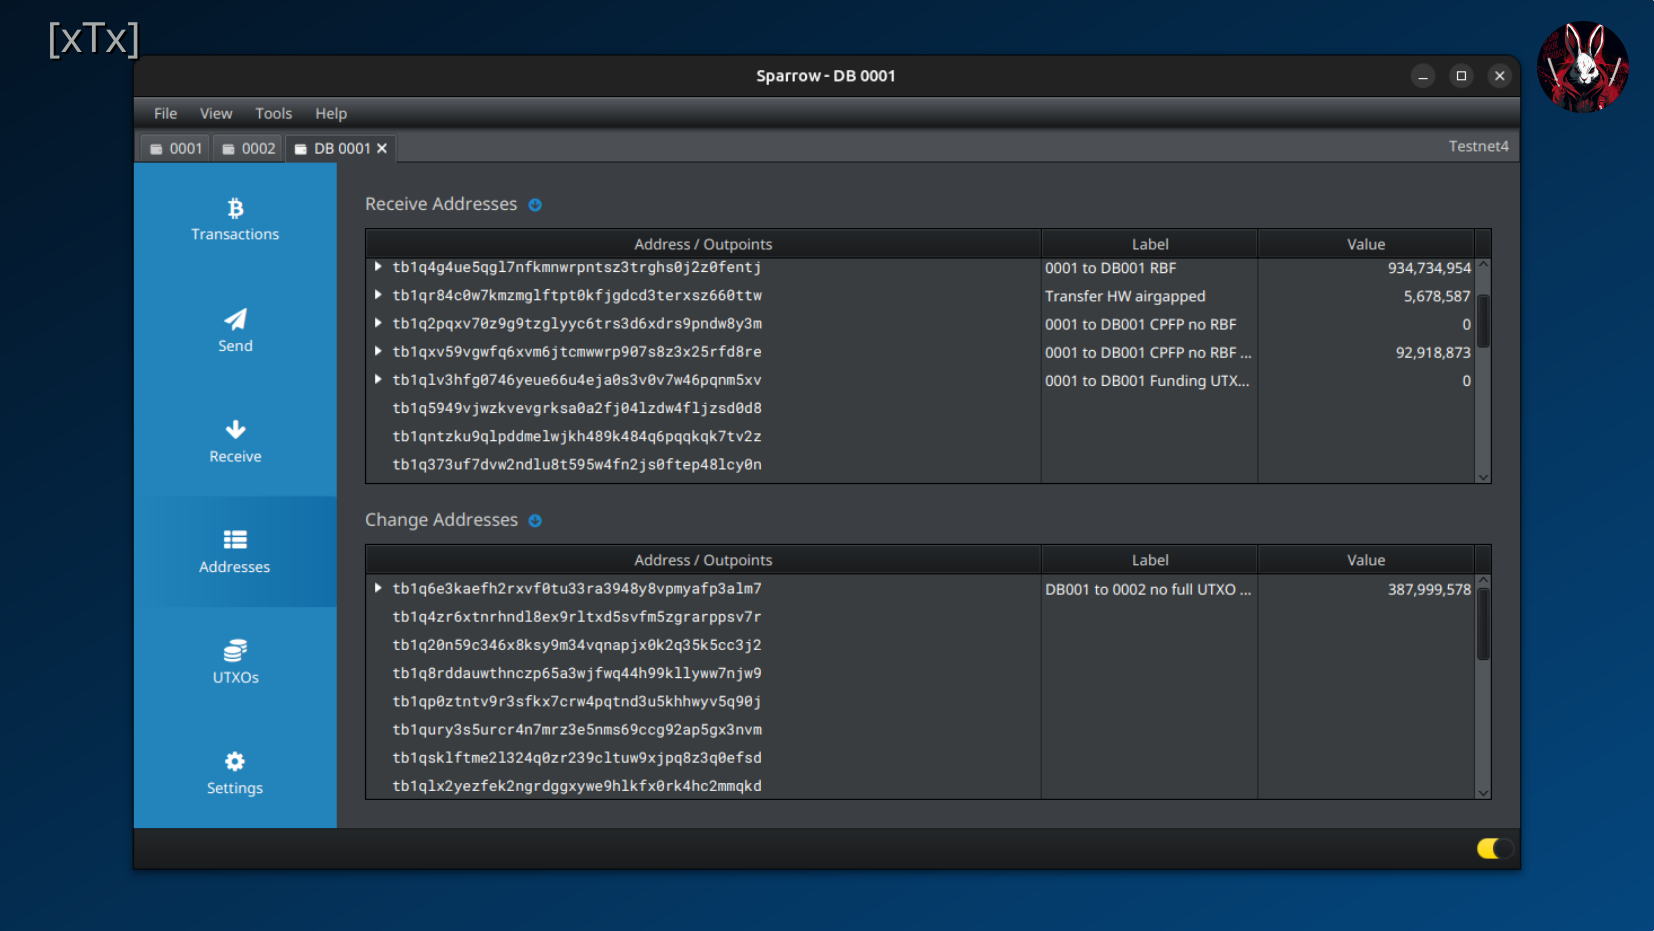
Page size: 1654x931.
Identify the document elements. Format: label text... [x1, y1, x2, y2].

picture [118, 42, 1536, 888]
text_box [xTx] [0, 0, 188, 76]
picture [1537, 21, 1629, 113]
